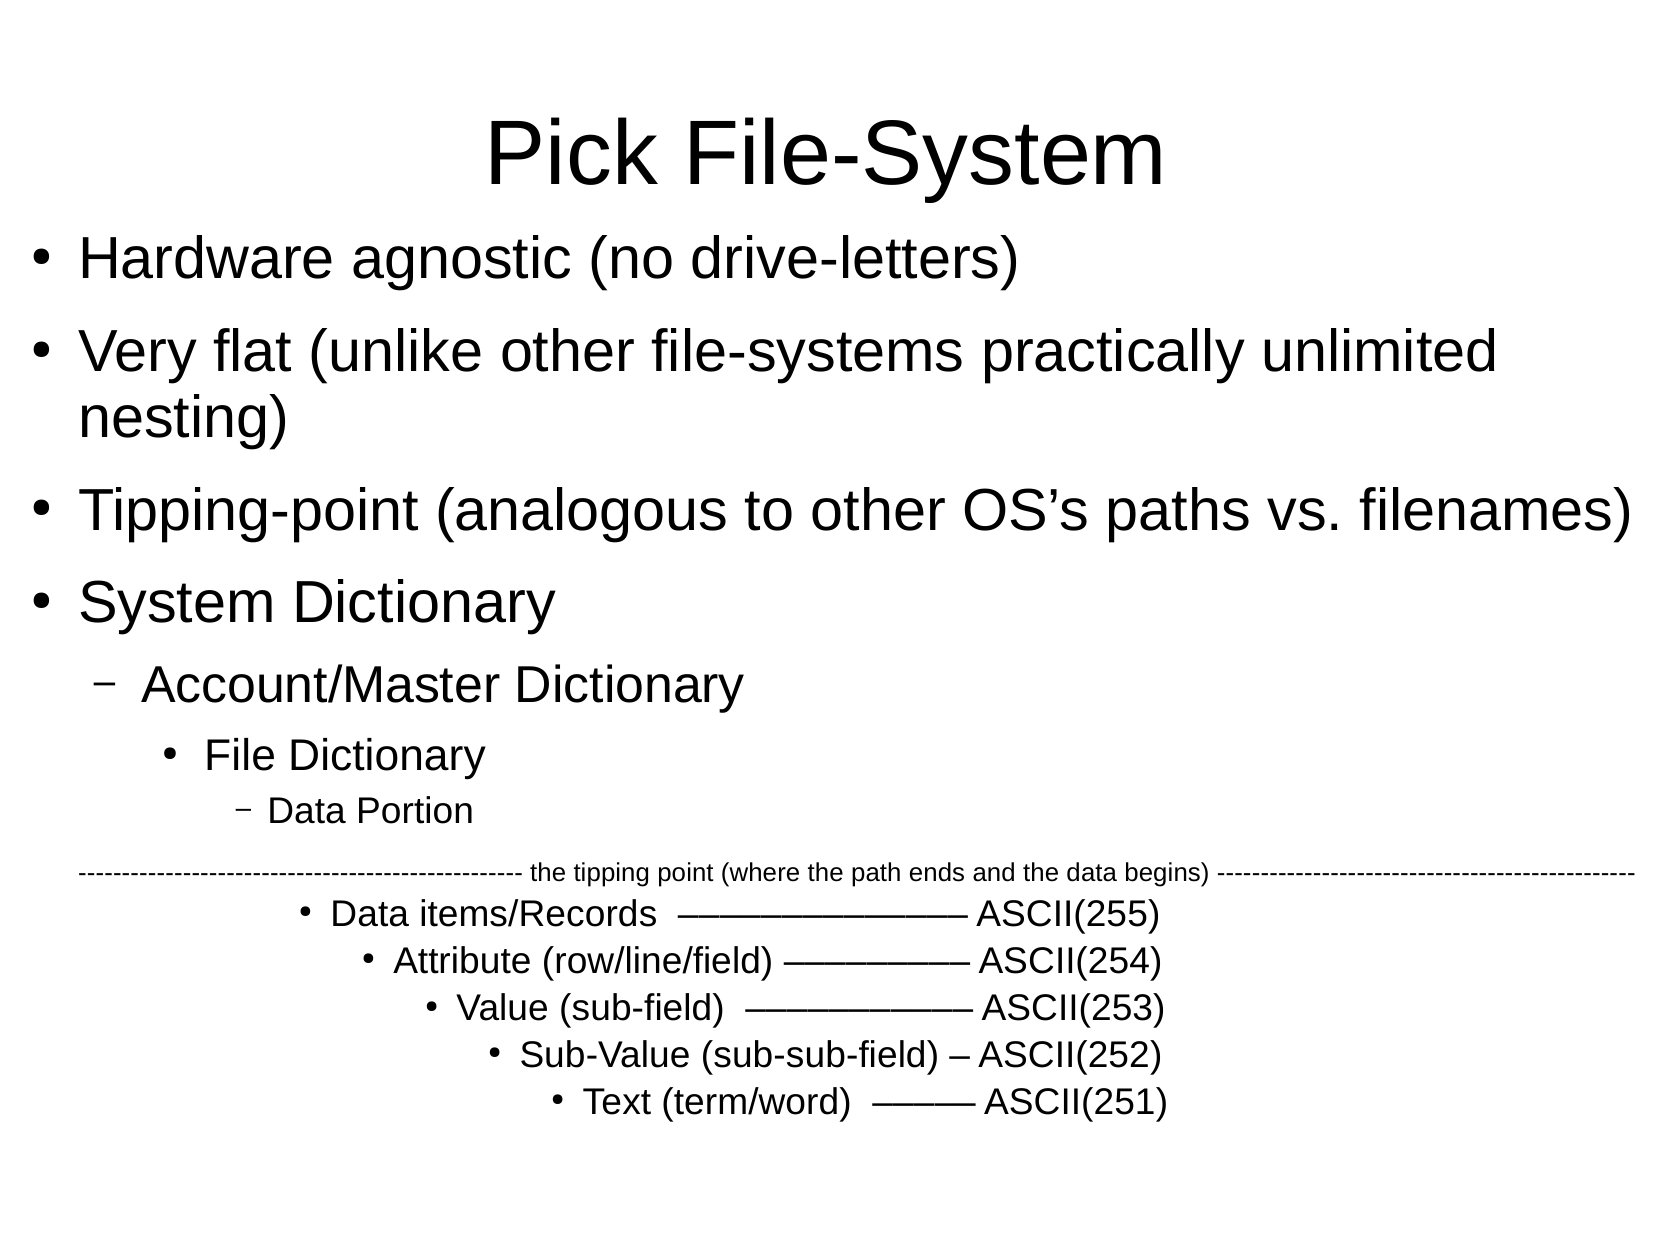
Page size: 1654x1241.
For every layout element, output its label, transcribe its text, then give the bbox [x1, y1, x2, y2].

list Hardware agnostic (no drive-letters) Very flat (unlike other file-systems practically unlimited nesting) Tipping-point (analogous to other OS’s paths vs. filenames) System Dictionary Account/Master Dictionary File Dictionary Data Portion --------------------------------------------------- the tipping point (where the path ends and the data begins) ------------------------------------------------ Data items/Records –––––––––––––– ASCII(255) Attribute (row/line/field) ––––––––– ASCII(254) Value (sub-field) ––––––––––– ASCII(253) Sub-Value (sub-sub-field) – ASCII(252) Text (term/word) ––––– ASCII(251) [15, 225, 1651, 1186]
title Pick File-System [82, 49, 1571, 225]
